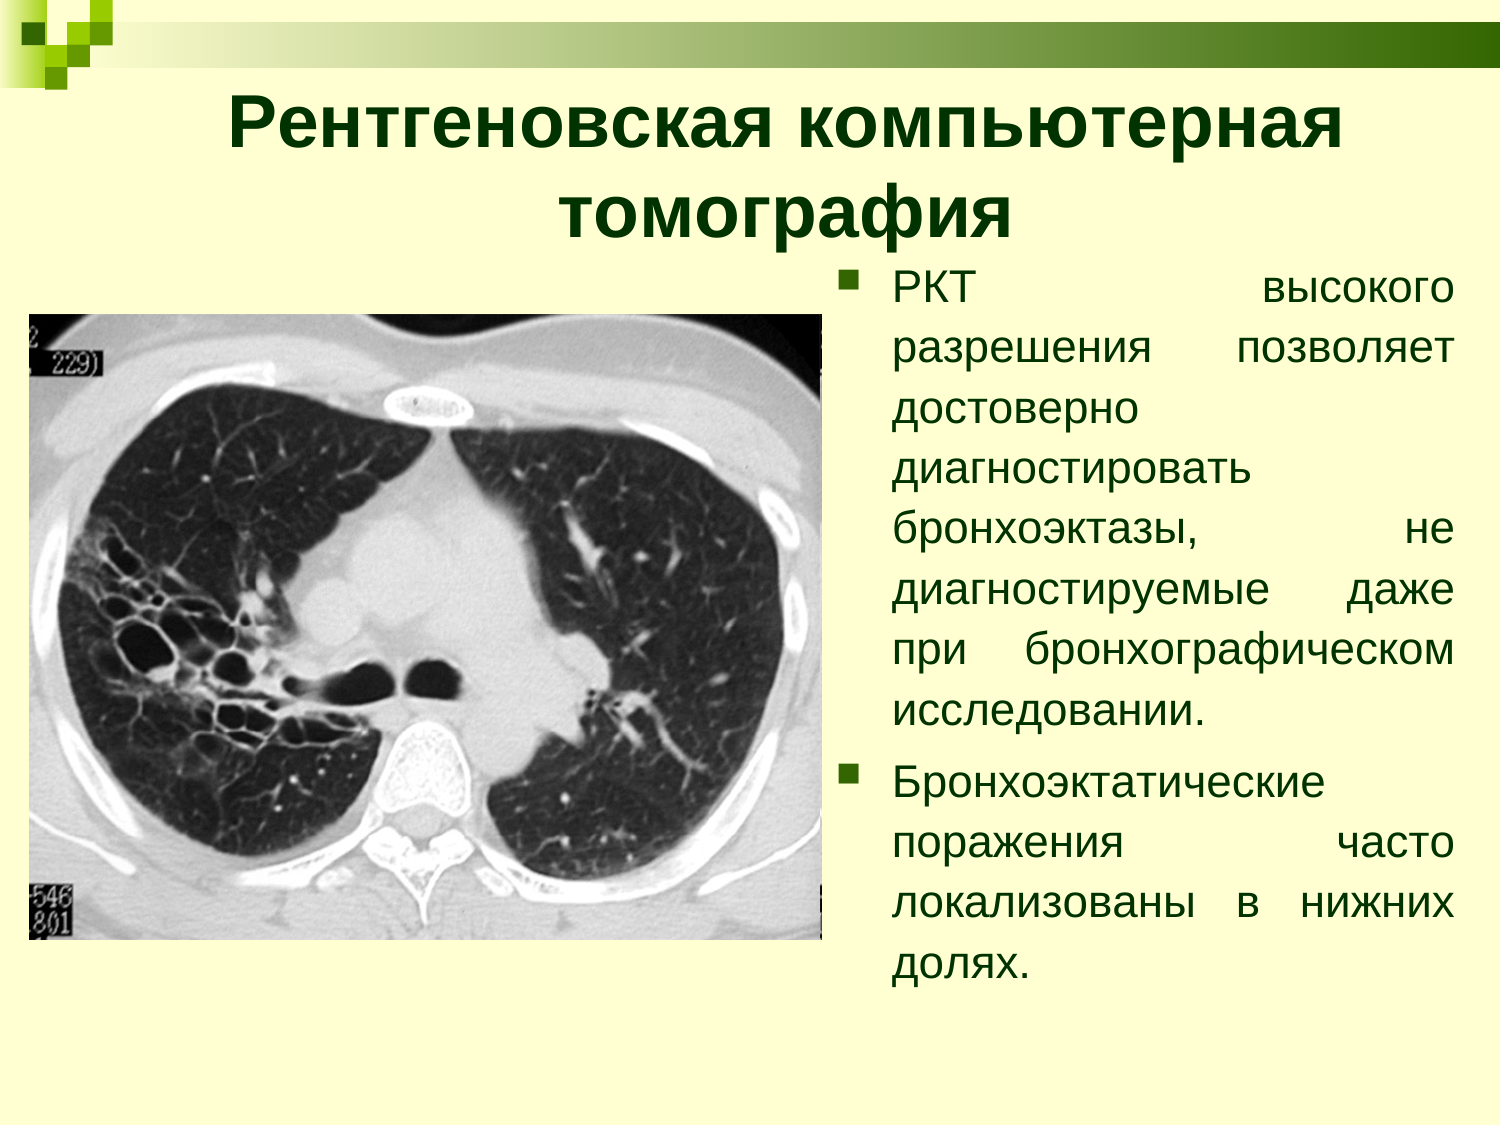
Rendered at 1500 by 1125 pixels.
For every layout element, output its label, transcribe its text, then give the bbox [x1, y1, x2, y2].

picture [29, 314, 822, 940]
title Рентгеновская компьютерная томография [135, 65, 1437, 261]
list РКТ высокого разрешения позволяет достоверно диагностировать бронхоэктазы, не диагностируемые даже при бронхографическом исследовании. Бронхоэктатические поражения часто локализованы в нижних долях. [820, 243, 1471, 1095]
